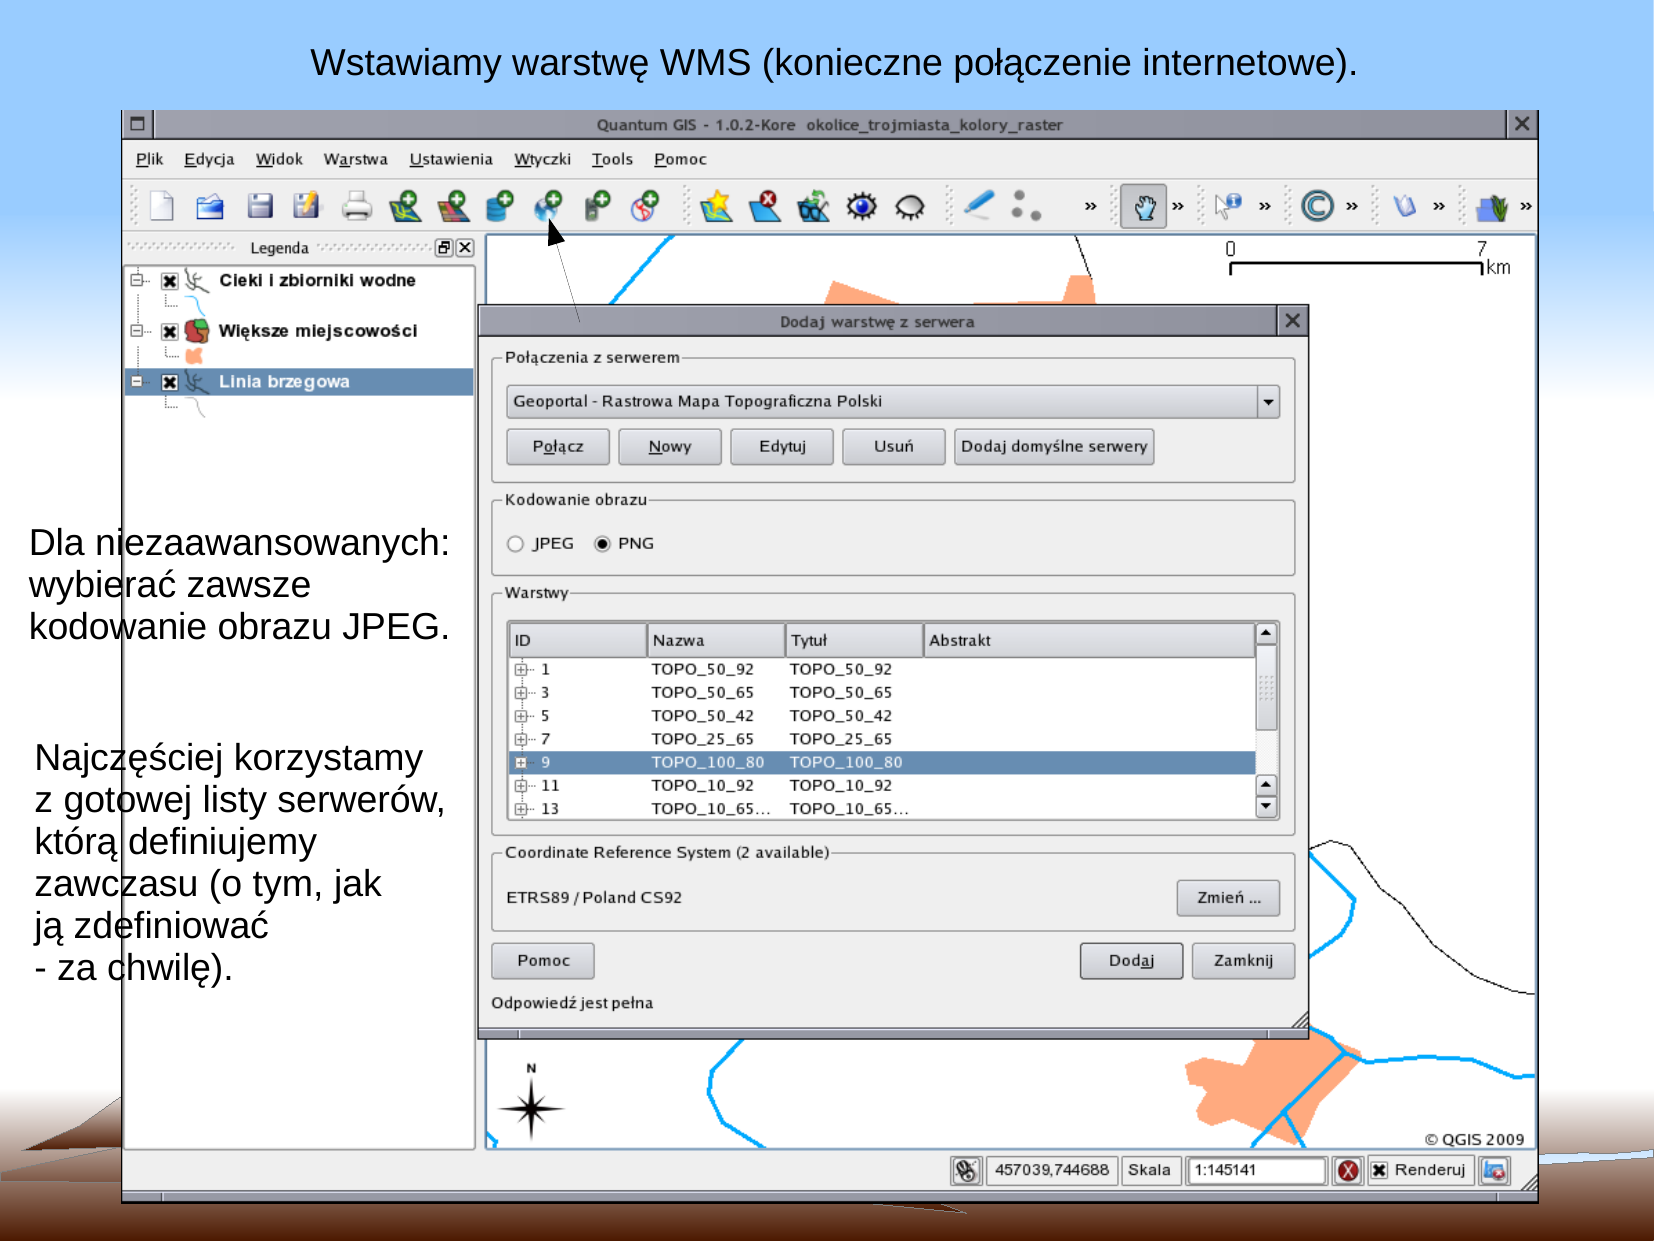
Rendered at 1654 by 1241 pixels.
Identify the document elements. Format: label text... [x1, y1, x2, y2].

text_box Najczęściej korzystamy z gotowej listy serwerów, którą definiujemy zawczasu (o tym, jak ją zdefiniować - za chwilę). [19, 729, 463, 1038]
picture [121, 110, 1539, 1204]
text_box Wstawiamy warstwę WMS (konieczne połączenie internetowe). [295, 33, 1377, 91]
text_box Dla niezaawansowanych: wybierać zawsze kodowanie obrazu JPEG. [14, 513, 468, 655]
